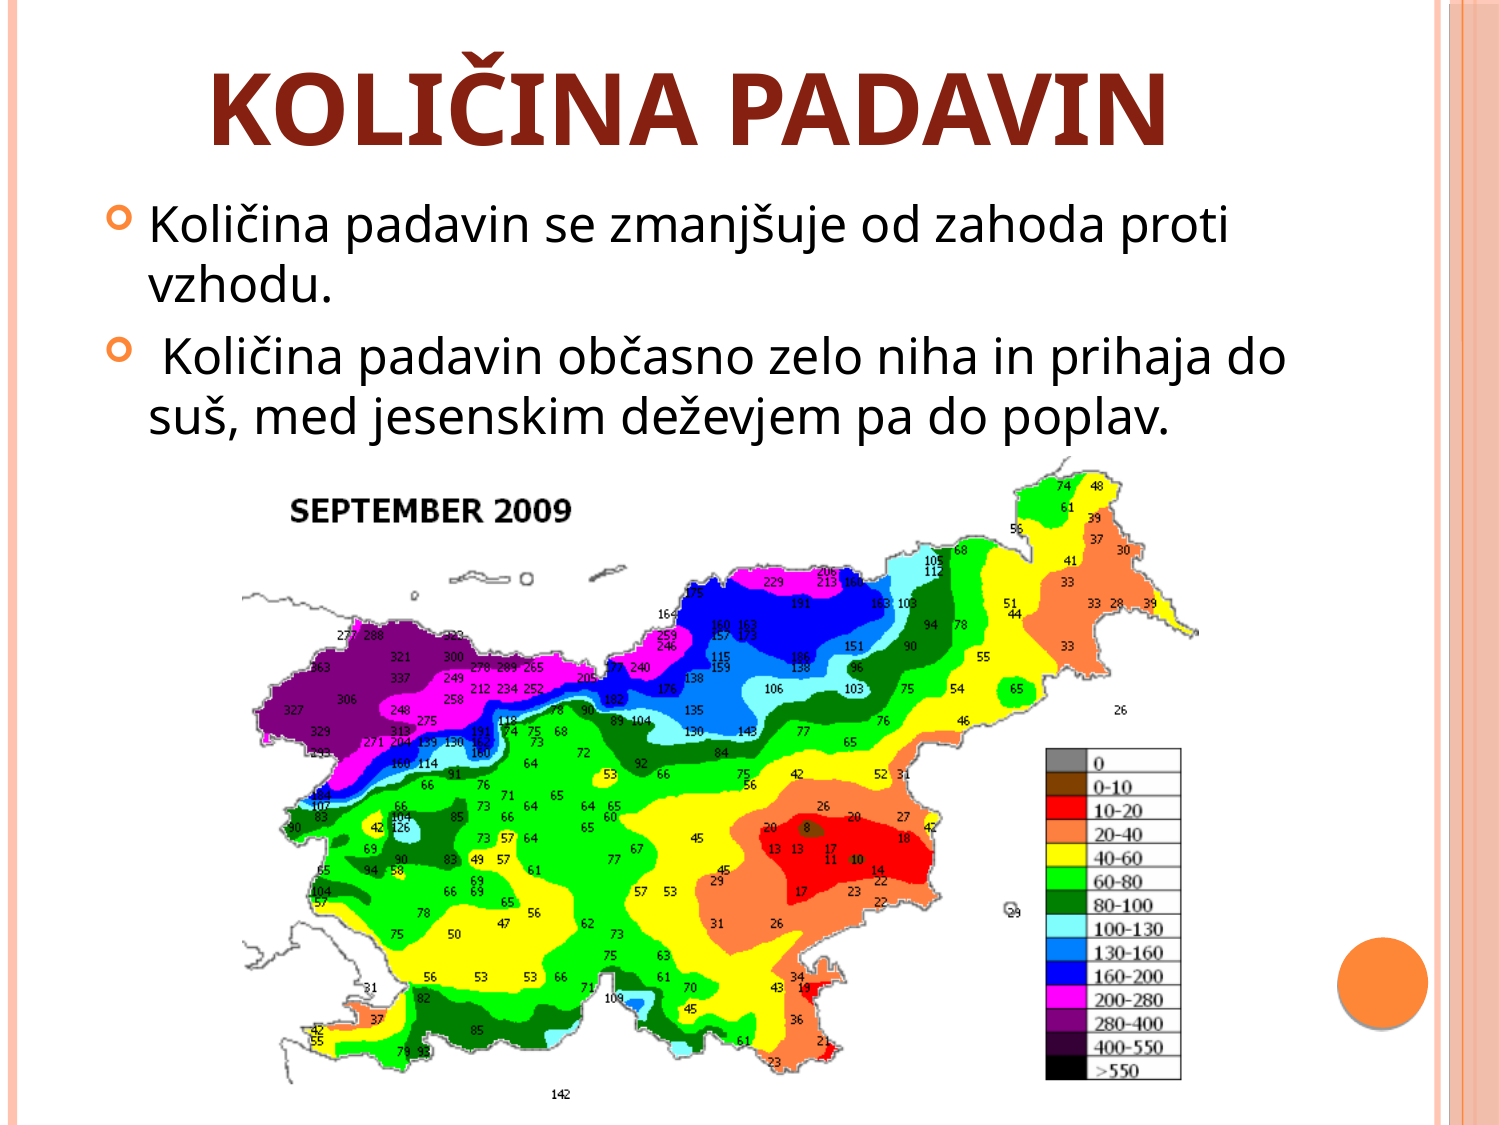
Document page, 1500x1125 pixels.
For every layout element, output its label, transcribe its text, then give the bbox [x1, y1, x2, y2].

picture [242, 456, 1199, 1099]
list Količina padavin se zmanjšuje od zahoda proti vzhodu. Količina padavin občasno zelo niha in prihaja do suš, med jesenskim deževjem pa do poplav. [88, 184, 1314, 985]
title Količina padavin [76, 0, 1302, 173]
